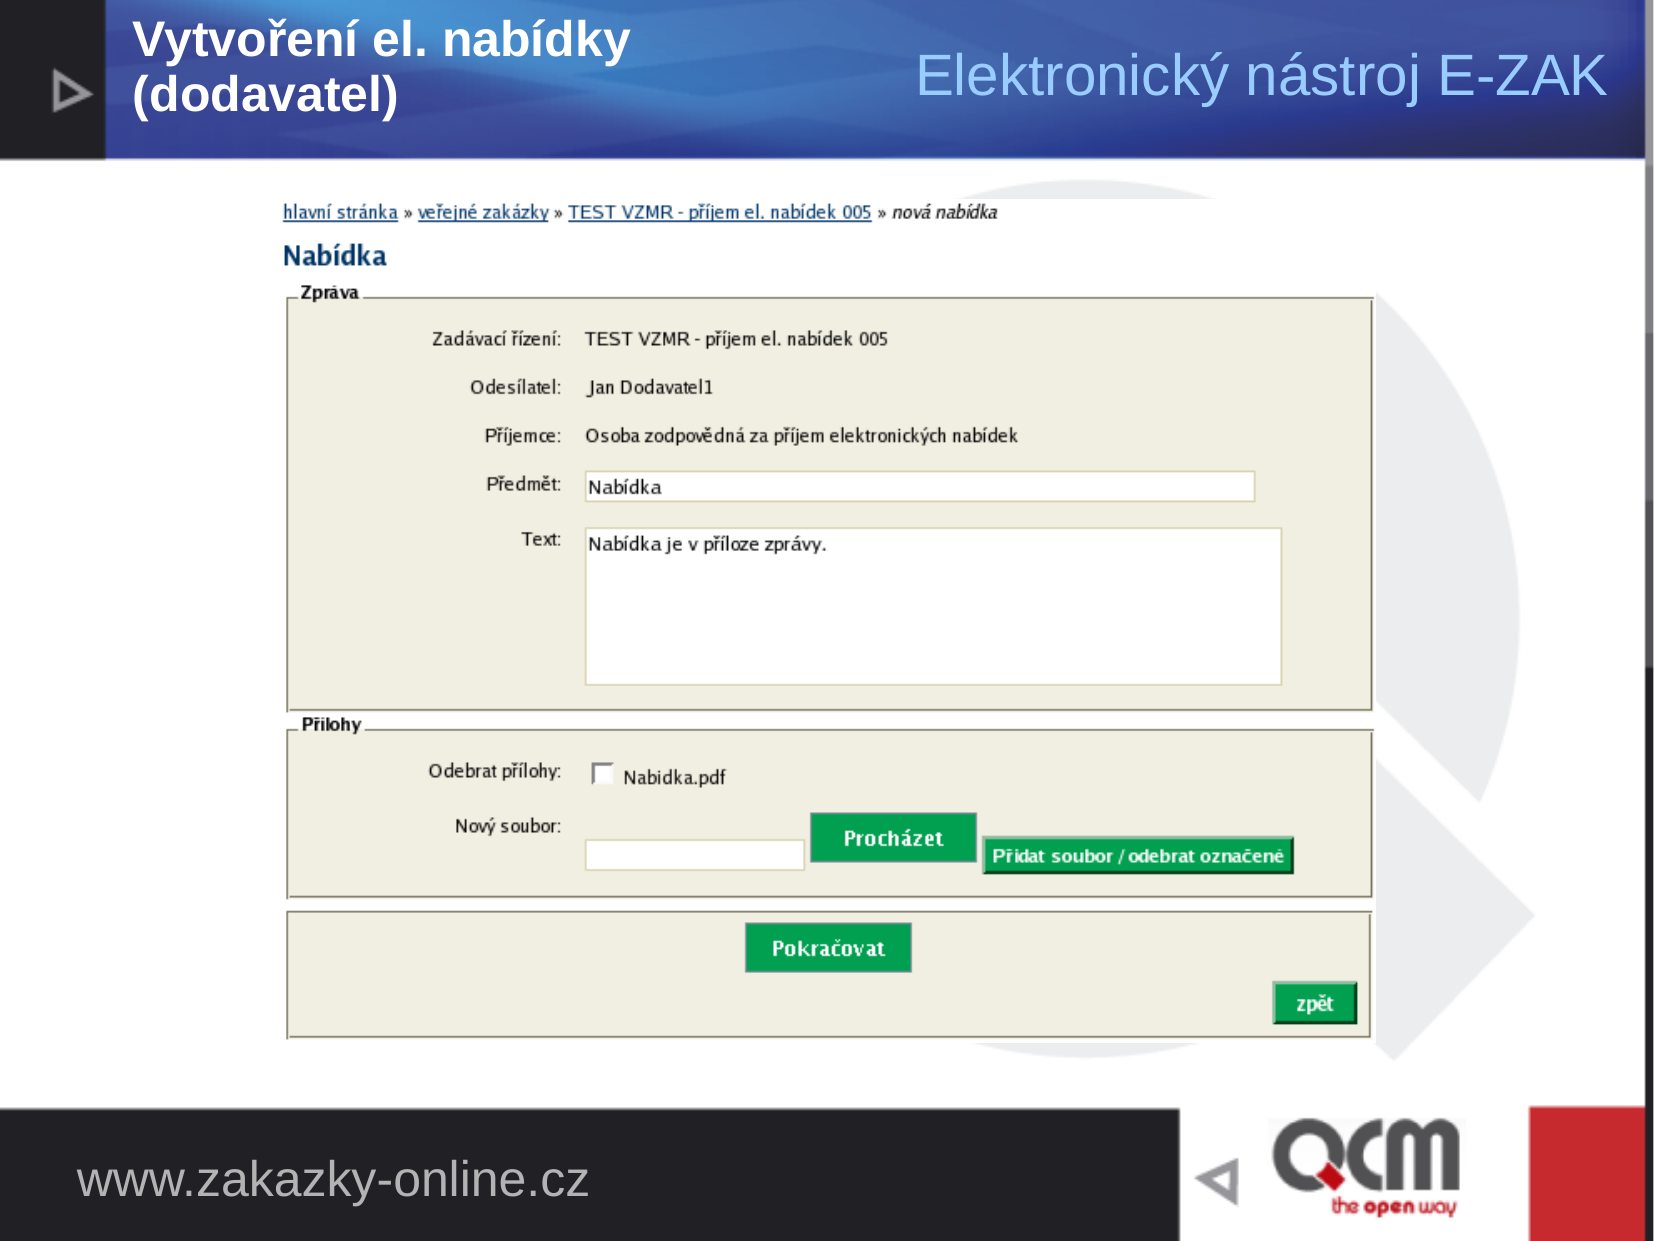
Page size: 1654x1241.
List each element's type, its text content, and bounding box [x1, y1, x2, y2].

picture [0, 0, 1654, 1241]
text_box Vytvoření el. nabídky (dodavatel) [118, 3, 827, 130]
